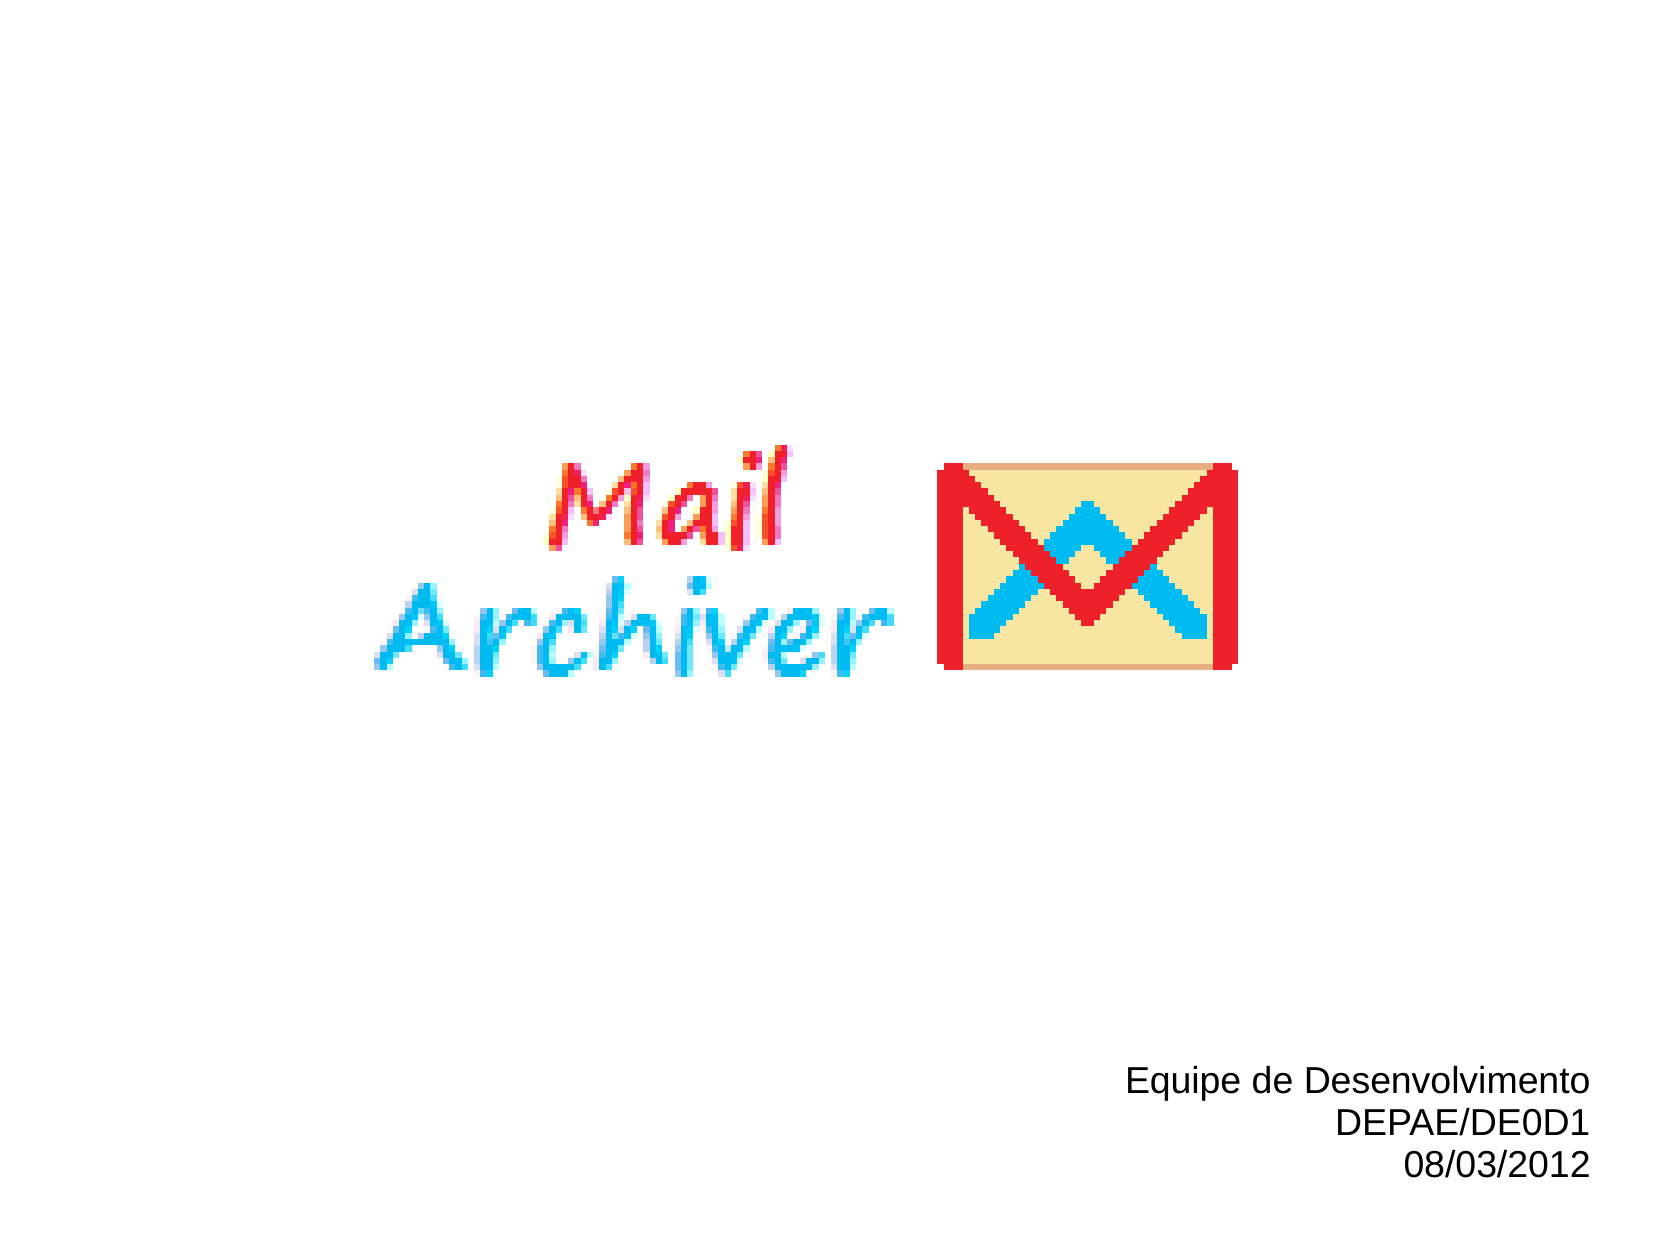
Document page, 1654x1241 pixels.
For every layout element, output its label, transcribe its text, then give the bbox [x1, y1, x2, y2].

text_box Equipe de Desenvolvimento DEPAE/DE0D1 08/03/2012 [1110, 1052, 1606, 1193]
picture [337, 420, 1276, 721]
